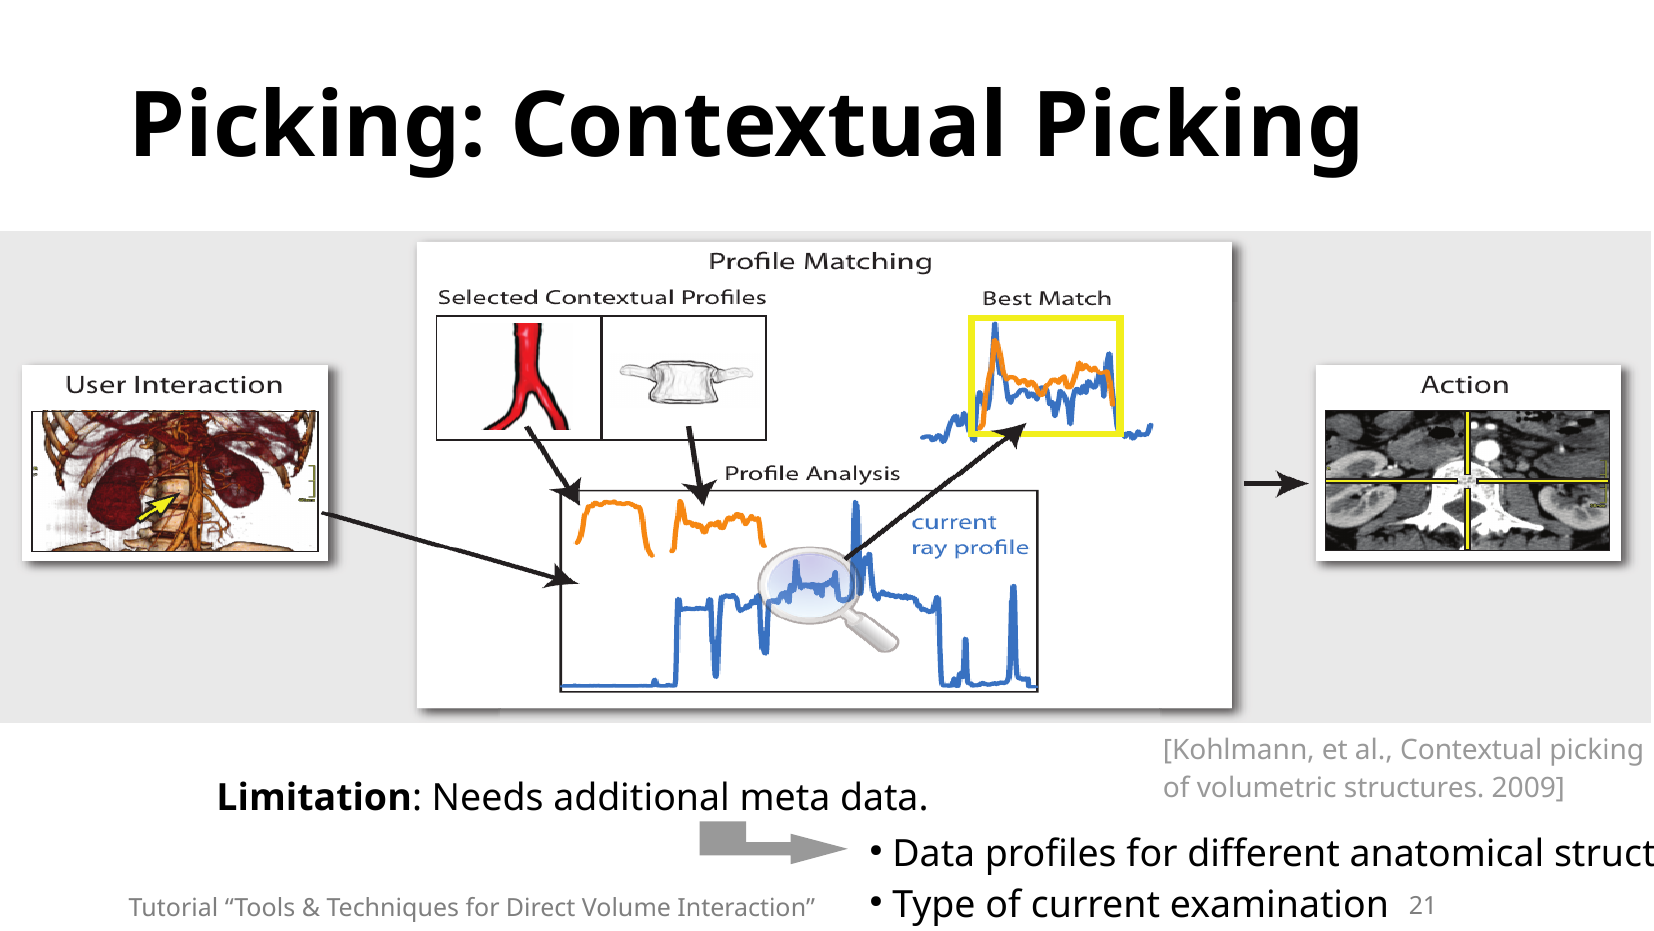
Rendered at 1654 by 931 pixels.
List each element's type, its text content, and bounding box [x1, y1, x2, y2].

text_box Data profiles for different anatomical structures Type of current examination [854, 819, 1608, 923]
text_box [Kohlmann, et al., Contextual picking of volumetric structures. 2009] [1148, 722, 1654, 836]
text_box Limitation: Needs additional meta data. [201, 762, 817, 822]
title Picking: Contextual Picking [113, 50, 1540, 193]
text_box [699, 821, 848, 865]
picture [0, 231, 1651, 723]
